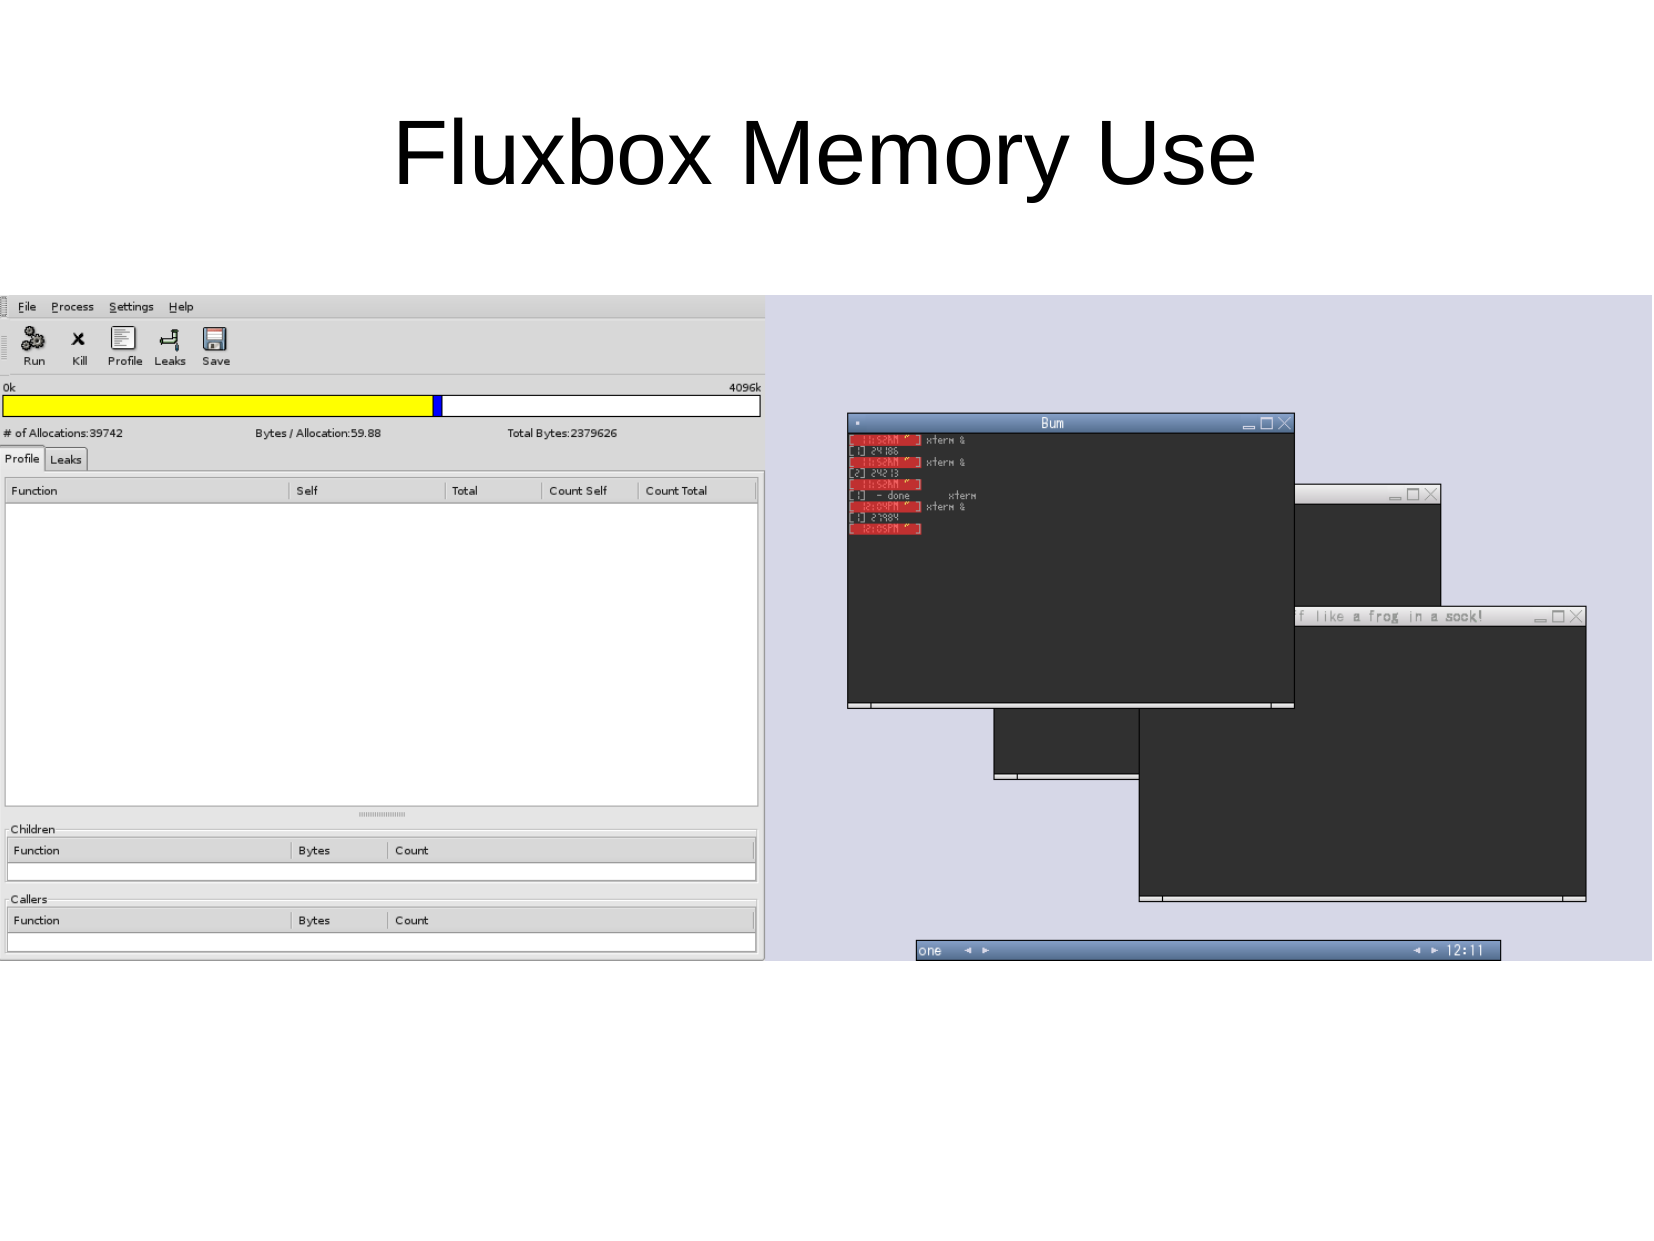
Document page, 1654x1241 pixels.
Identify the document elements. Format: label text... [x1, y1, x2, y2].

picture [0, 295, 1652, 961]
title Fluxbox Memory Use [82, 49, 1571, 257]
